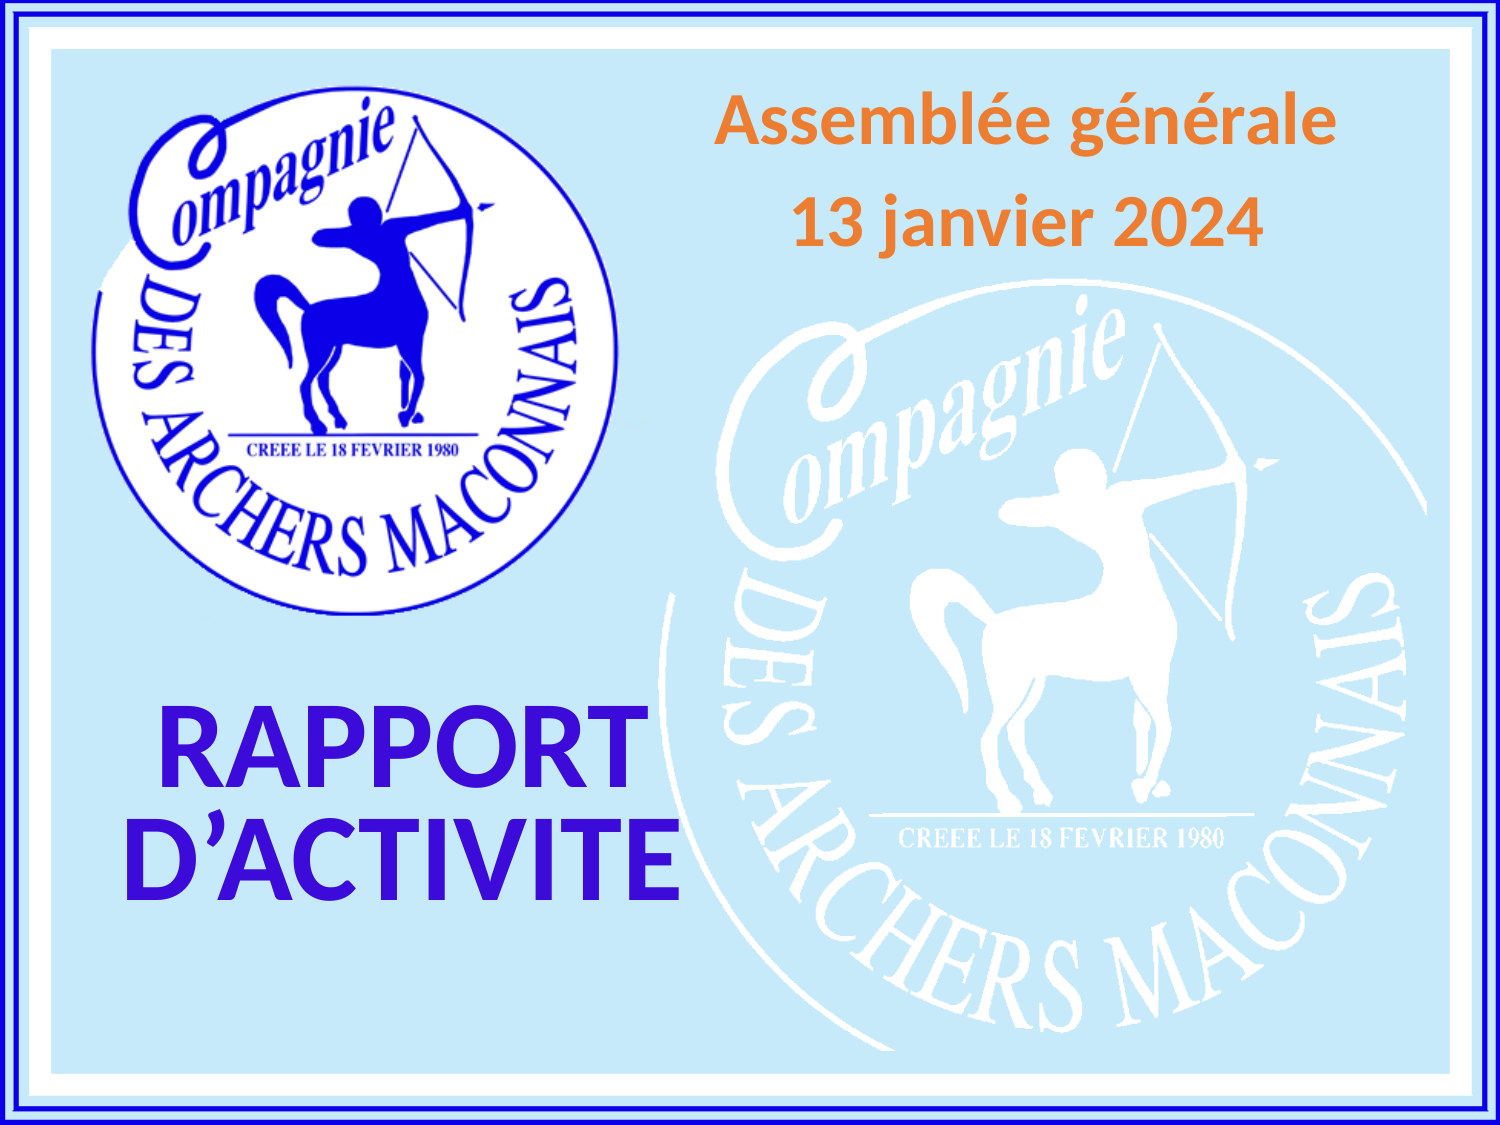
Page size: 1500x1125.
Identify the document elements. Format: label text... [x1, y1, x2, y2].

picture [73, 60, 653, 659]
subtitle Assemblée générale 13 janvier 2024 [612, 72, 1441, 280]
text_box RAPPORT D’ACTIVITE [73, 690, 732, 977]
